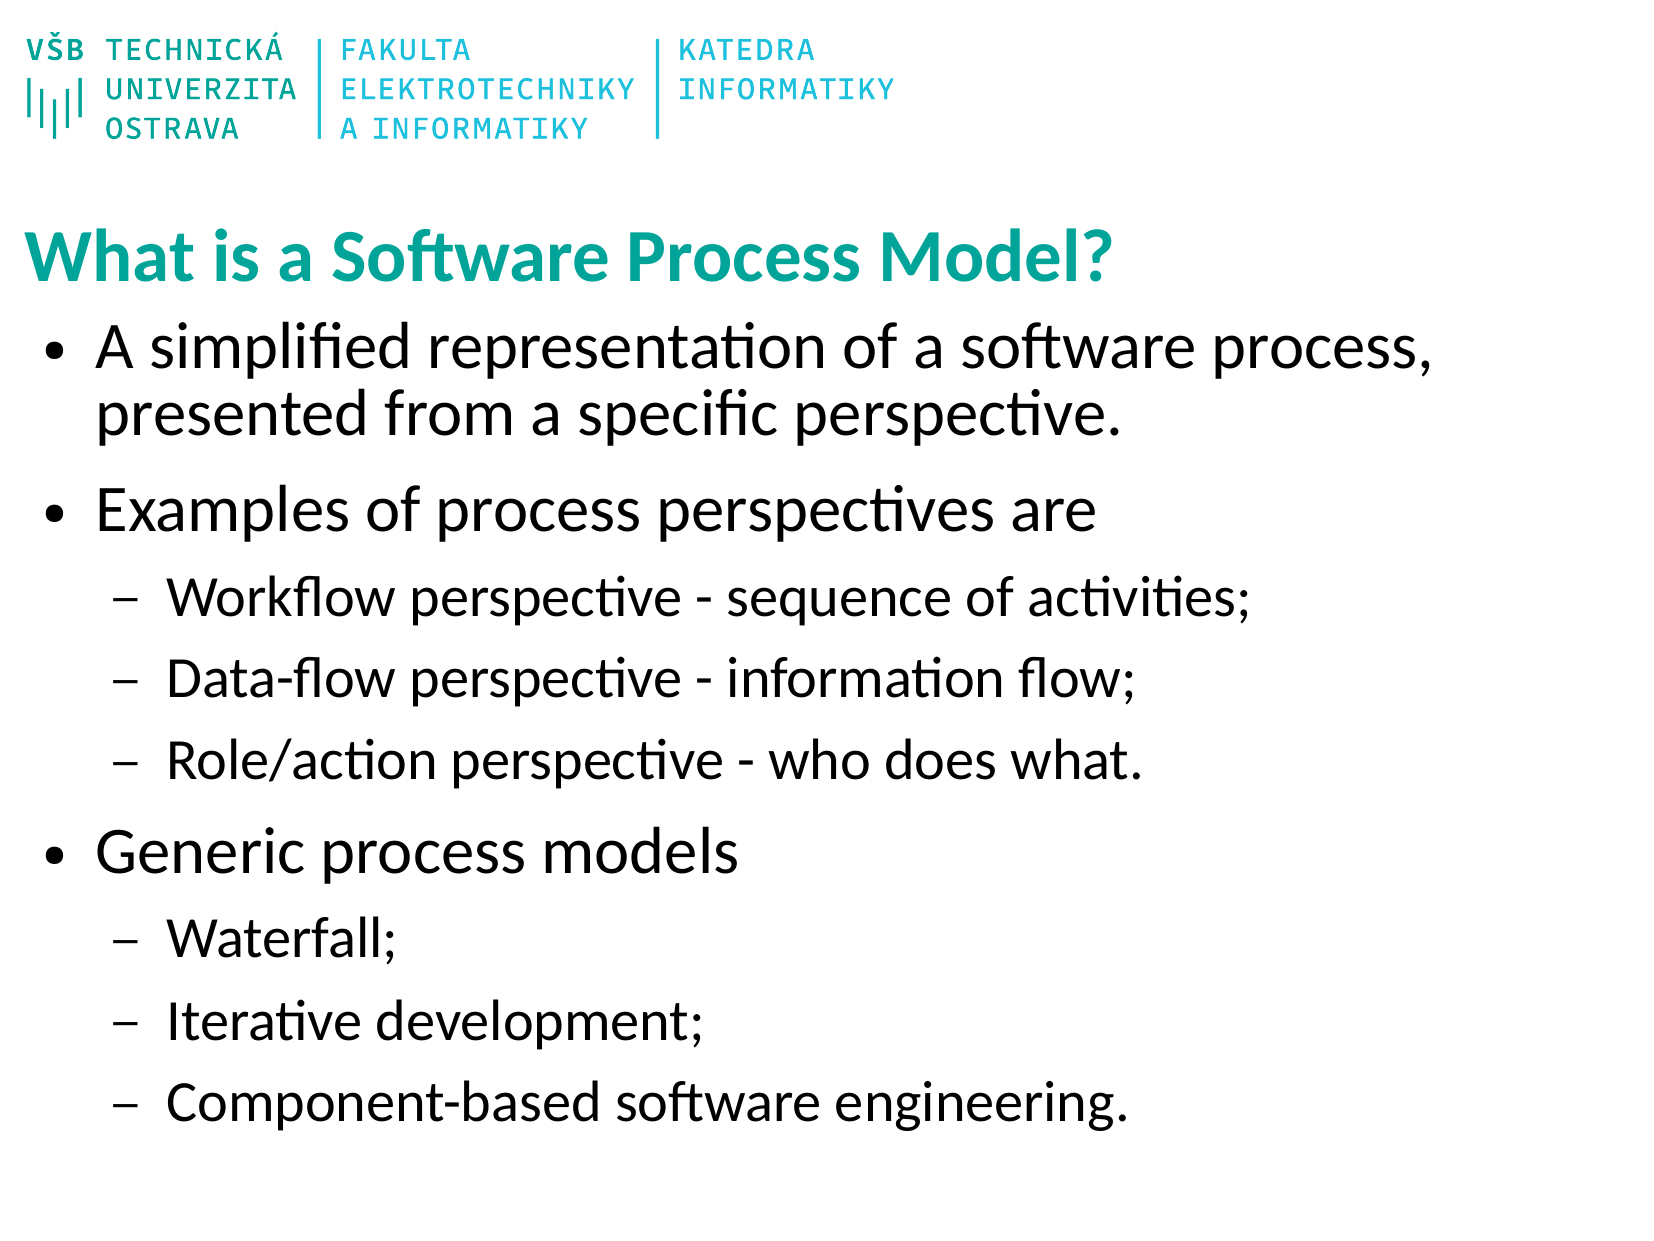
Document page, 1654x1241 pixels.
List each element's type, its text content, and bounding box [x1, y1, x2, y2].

list A simplified representation of a software process, presented from a specific perspective. Examples of process perspectives are Workflow perspective - sequence of activities; Data-flow perspective - information flow; Role/action perspective - who does what. Generic process models Waterfall; Iterative development; Component-based software engineering. [24, 318, 1629, 1146]
picture [26, 31, 894, 139]
title What is a Software Process Model? [24, 169, 1629, 301]
